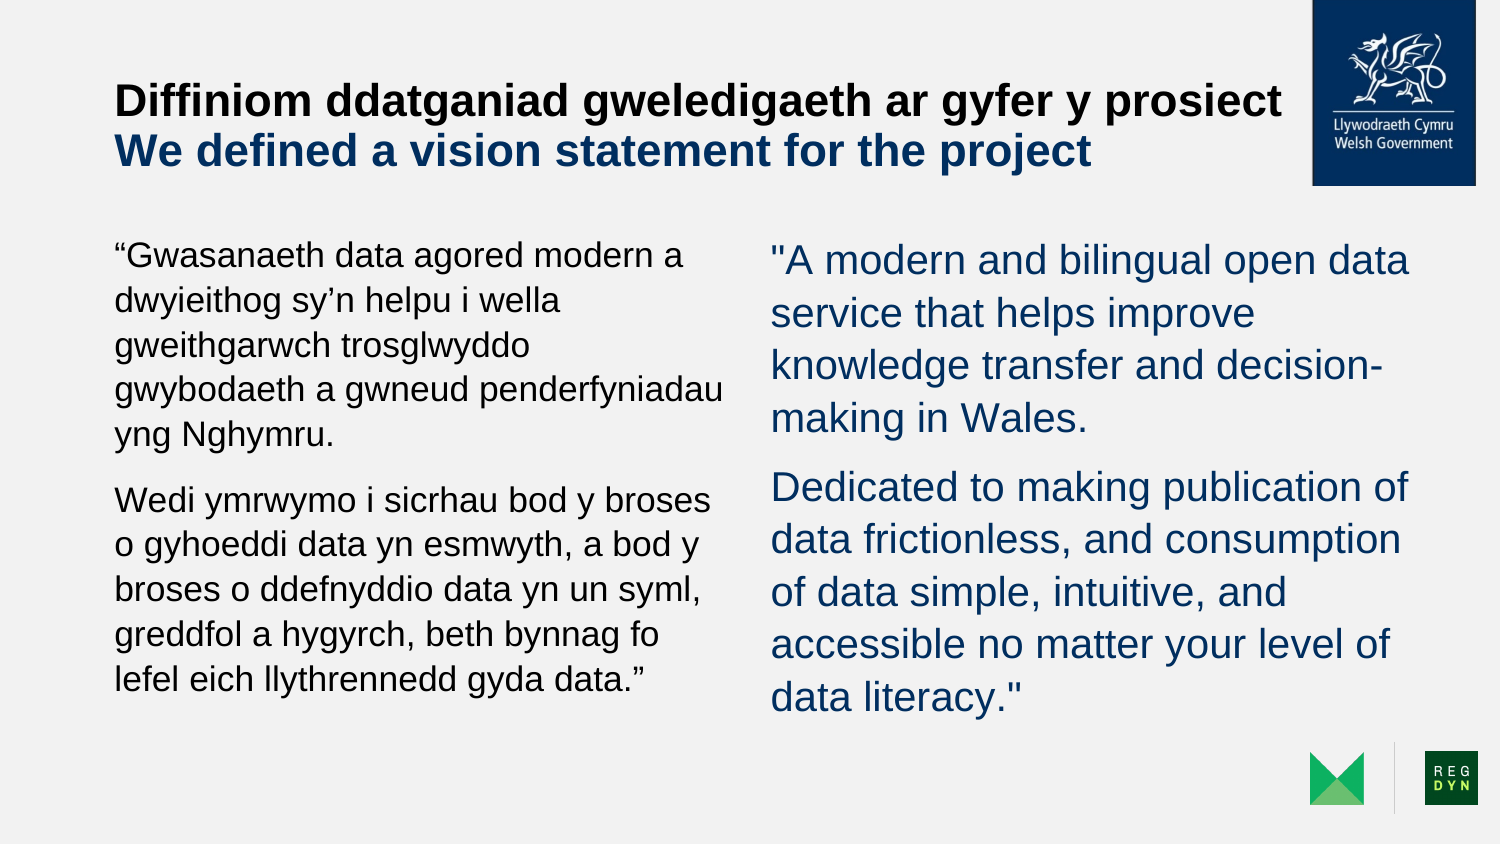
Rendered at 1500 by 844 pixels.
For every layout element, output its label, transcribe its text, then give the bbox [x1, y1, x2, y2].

title Diffiniom ddatganiad gweledigaeth ar gyfer y prosiect We defined a vision statement for the project [103, 44, 1397, 209]
picture [1310, 760, 1364, 805]
list "A modern and bilingual open data service that helps improve knowledge transfer and decision-making in Wales. Dedicated to making publication of data frictionless, and consumption of data simple, intuitive, and accessible no matter your level of data literacy." [759, 224, 1459, 760]
list “Gwasanaeth data agored modern a dwyieithog sy’n helpu i wella gweithgarwch trosglwyddo gwybodaeth a gwneud penderfyniadau yng Nghymru. Wedi ymrwymo i sicrhau bod y broses o gyhoeddi data yn esmwyth, a bod y broses o ddefnyddio data yn un syml, greddfol a hygyrch, beth bynnag fo lefel eich llythrennedd gyda data.” [103, 224, 741, 760]
picture [1425, 751, 1478, 805]
